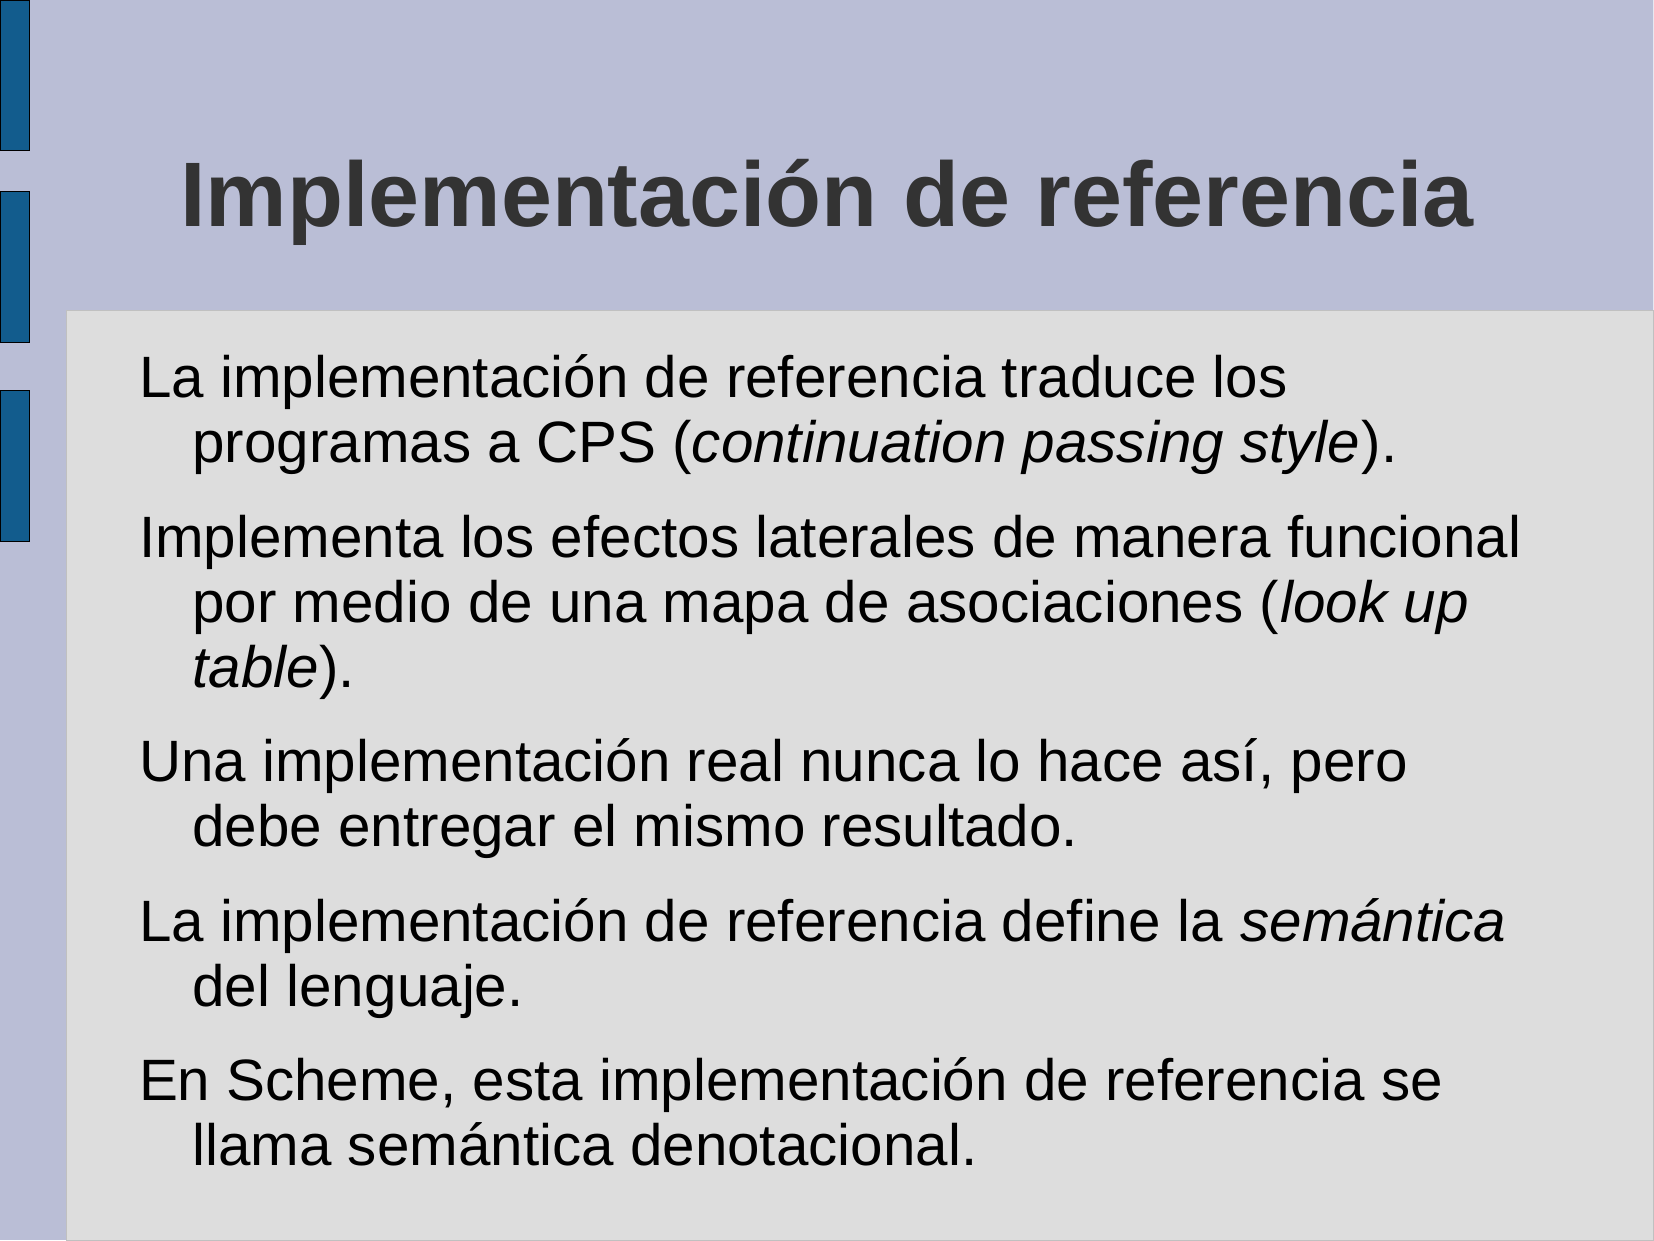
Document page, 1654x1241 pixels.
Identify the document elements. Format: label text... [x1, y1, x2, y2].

list La implementación de referencia traduce los programas a CPS (continuation passing style). Implementa los efectos laterales de manera funcional por medio de una mapa de asociaciones (look up table). Una implementación real nunca lo hace así, pero debe entregar el mismo resultado. La implementación de referencia define la semántica del lenguaje. En Scheme, esta implementación de referencia se llama semántica denotacional. [121, 344, 1534, 1176]
title Implementación de referencia [121, 98, 1534, 291]
